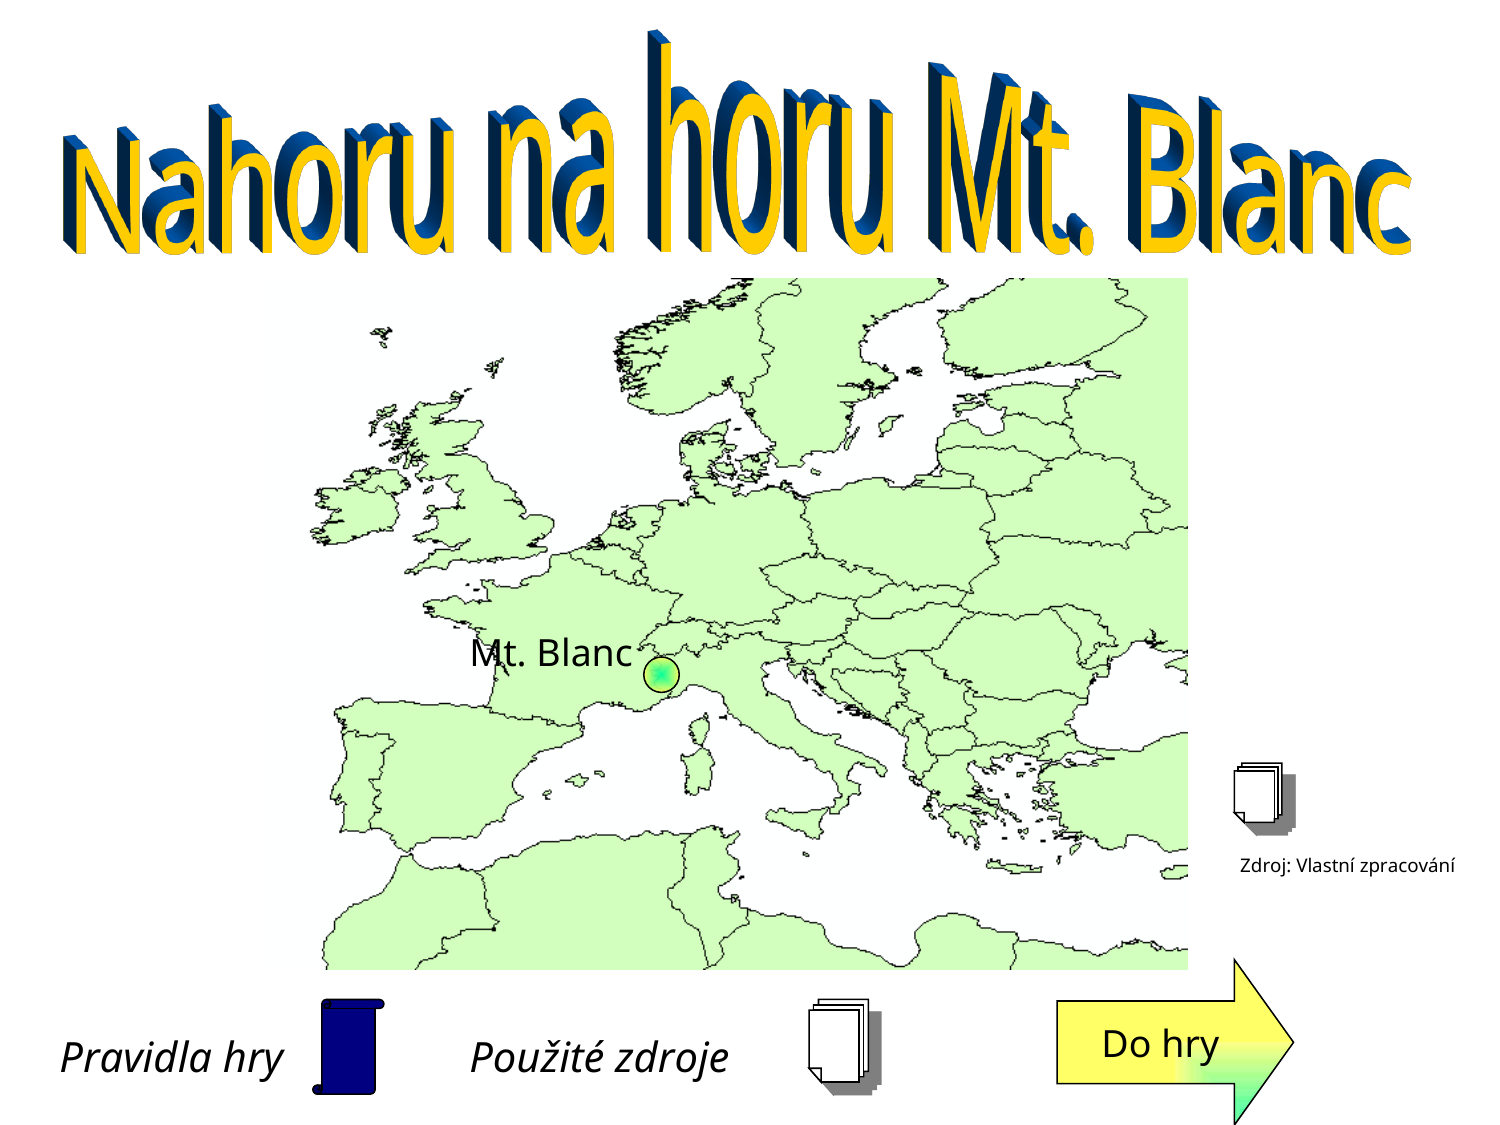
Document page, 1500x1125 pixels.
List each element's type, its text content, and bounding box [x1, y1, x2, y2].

text_box [312, 999, 384, 1095]
text_box Do hry [1057, 959, 1294, 1125]
chart [265, 278, 1188, 970]
text_box [1234, 763, 1282, 823]
text_box Mt. Blanc [454, 621, 649, 683]
text_box Zdroj: Vlastní zpracování [1225, 846, 1470, 885]
text_box Pravidla hry [44, 1023, 299, 1089]
text_box [809, 999, 869, 1083]
text_box [645, 656, 680, 693]
text_box Použité zdroje [454, 1023, 857, 1089]
